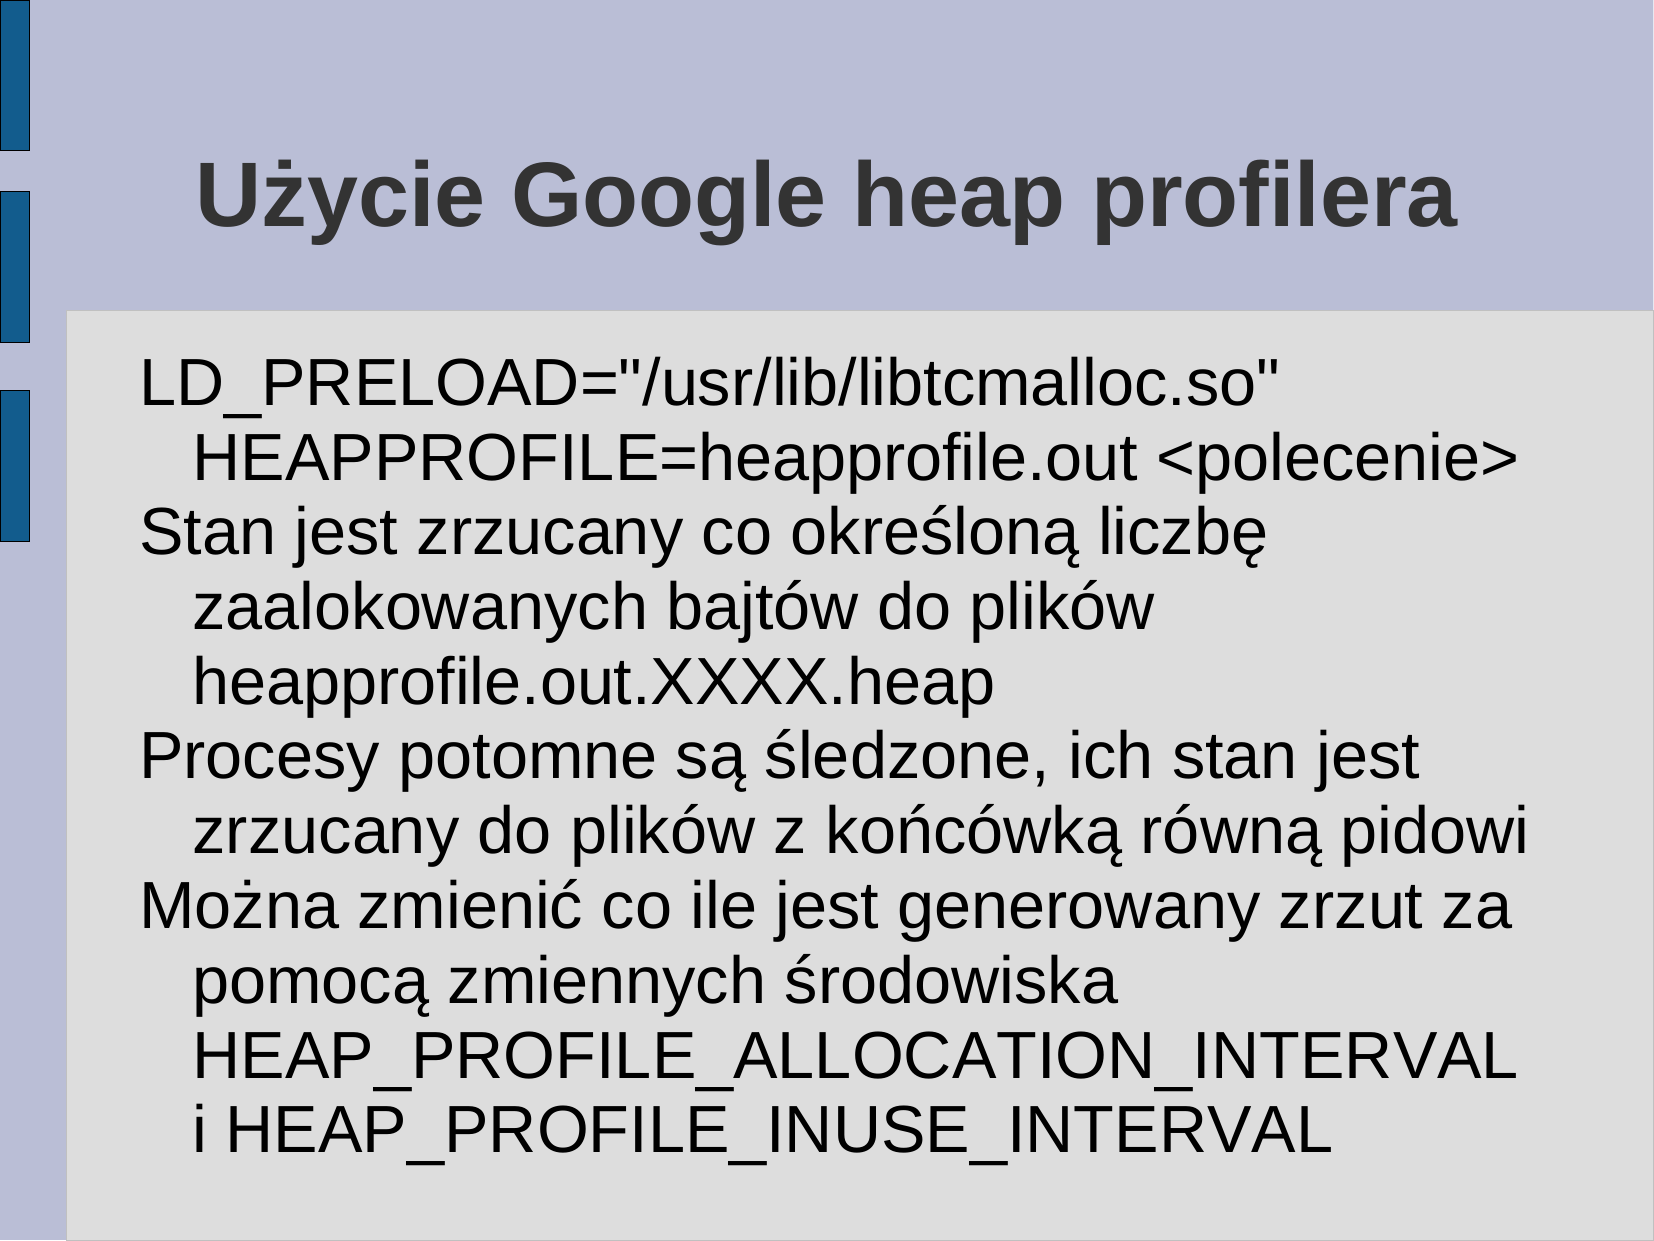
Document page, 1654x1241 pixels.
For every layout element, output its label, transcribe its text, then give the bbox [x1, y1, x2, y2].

title Użycie Google heap profilera [121, 91, 1534, 299]
list LD_PRELOAD="/usr/lib/libtcmalloc.so" HEAPPROFILE=heapprofile.out <polecenie> Stan jest zrzucany co określoną liczbę zaalokowanych bajtów do plików heapprofile.out.XXXX.heap Procesy potomne są śledzone, ich stan jest zrzucany do plików z końcówką równą pidowi Można zmienić co ile jest generowany zrzut za pomocą zmiennych środowiska HEAP_PROFILE_ALLOCATION_INTERVAL i HEAP_PROFILE_INUSE_INTERVAL [121, 344, 1534, 1178]
